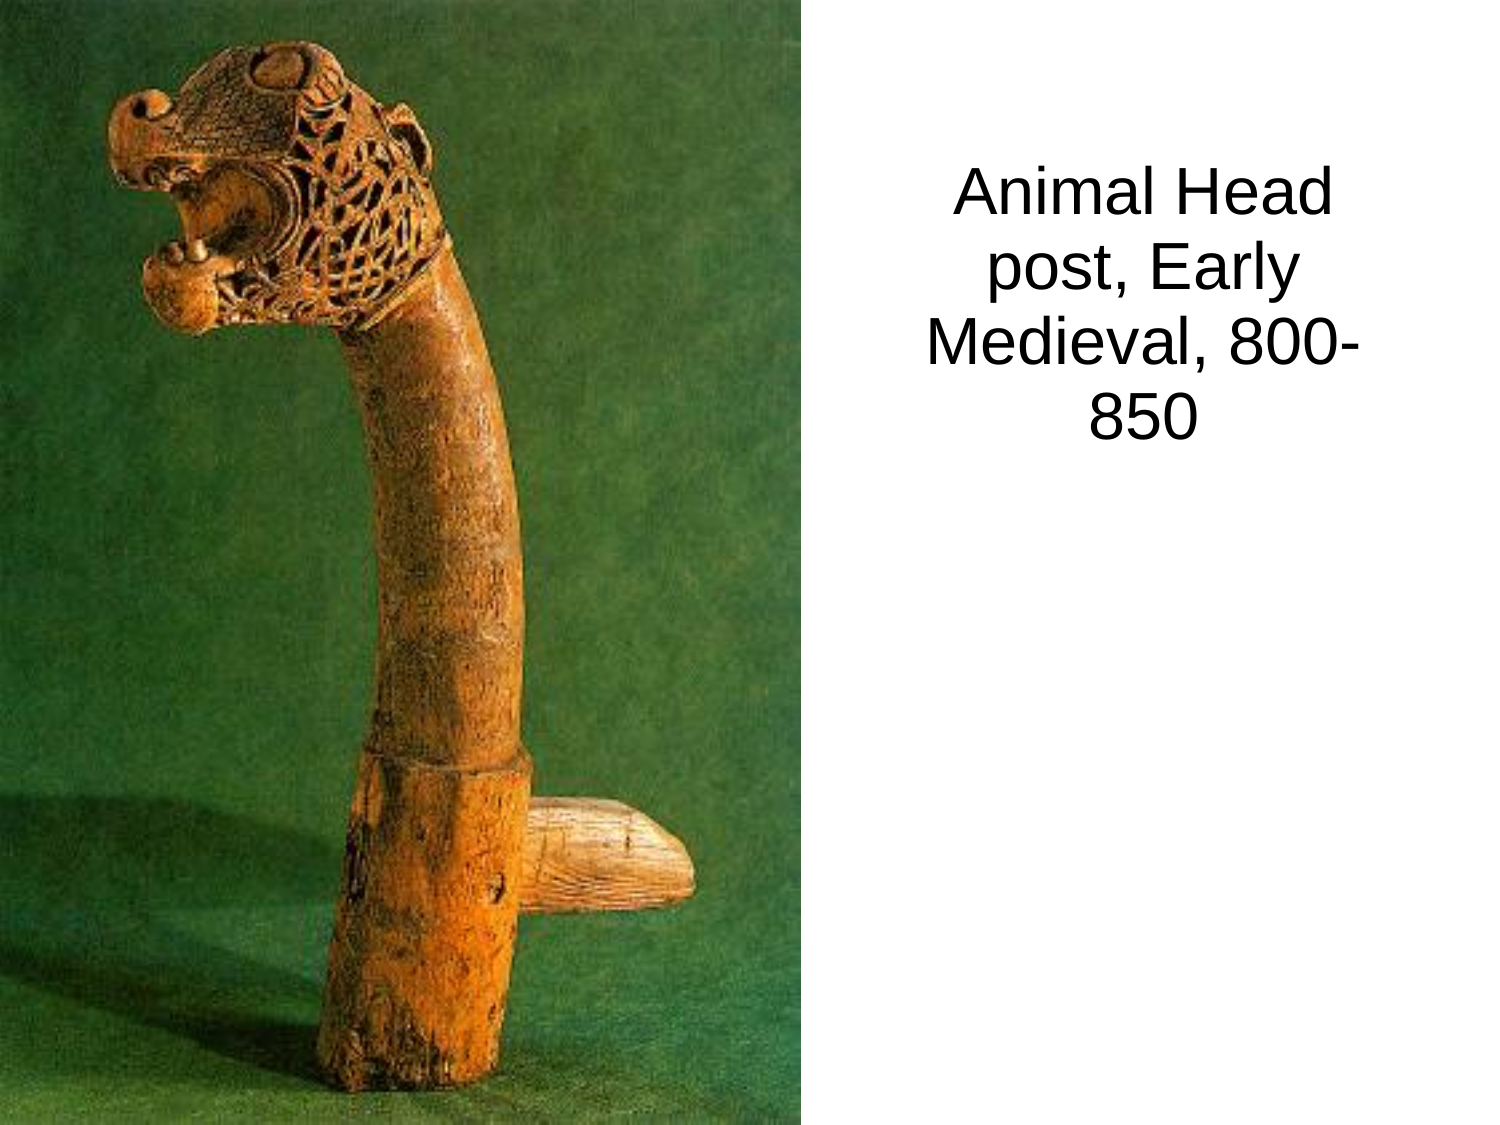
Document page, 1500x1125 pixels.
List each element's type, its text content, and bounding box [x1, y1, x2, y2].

title Animal Head post, Early Medieval, 800-850 [862, 45, 1425, 563]
picture [0, 0, 801, 1125]
